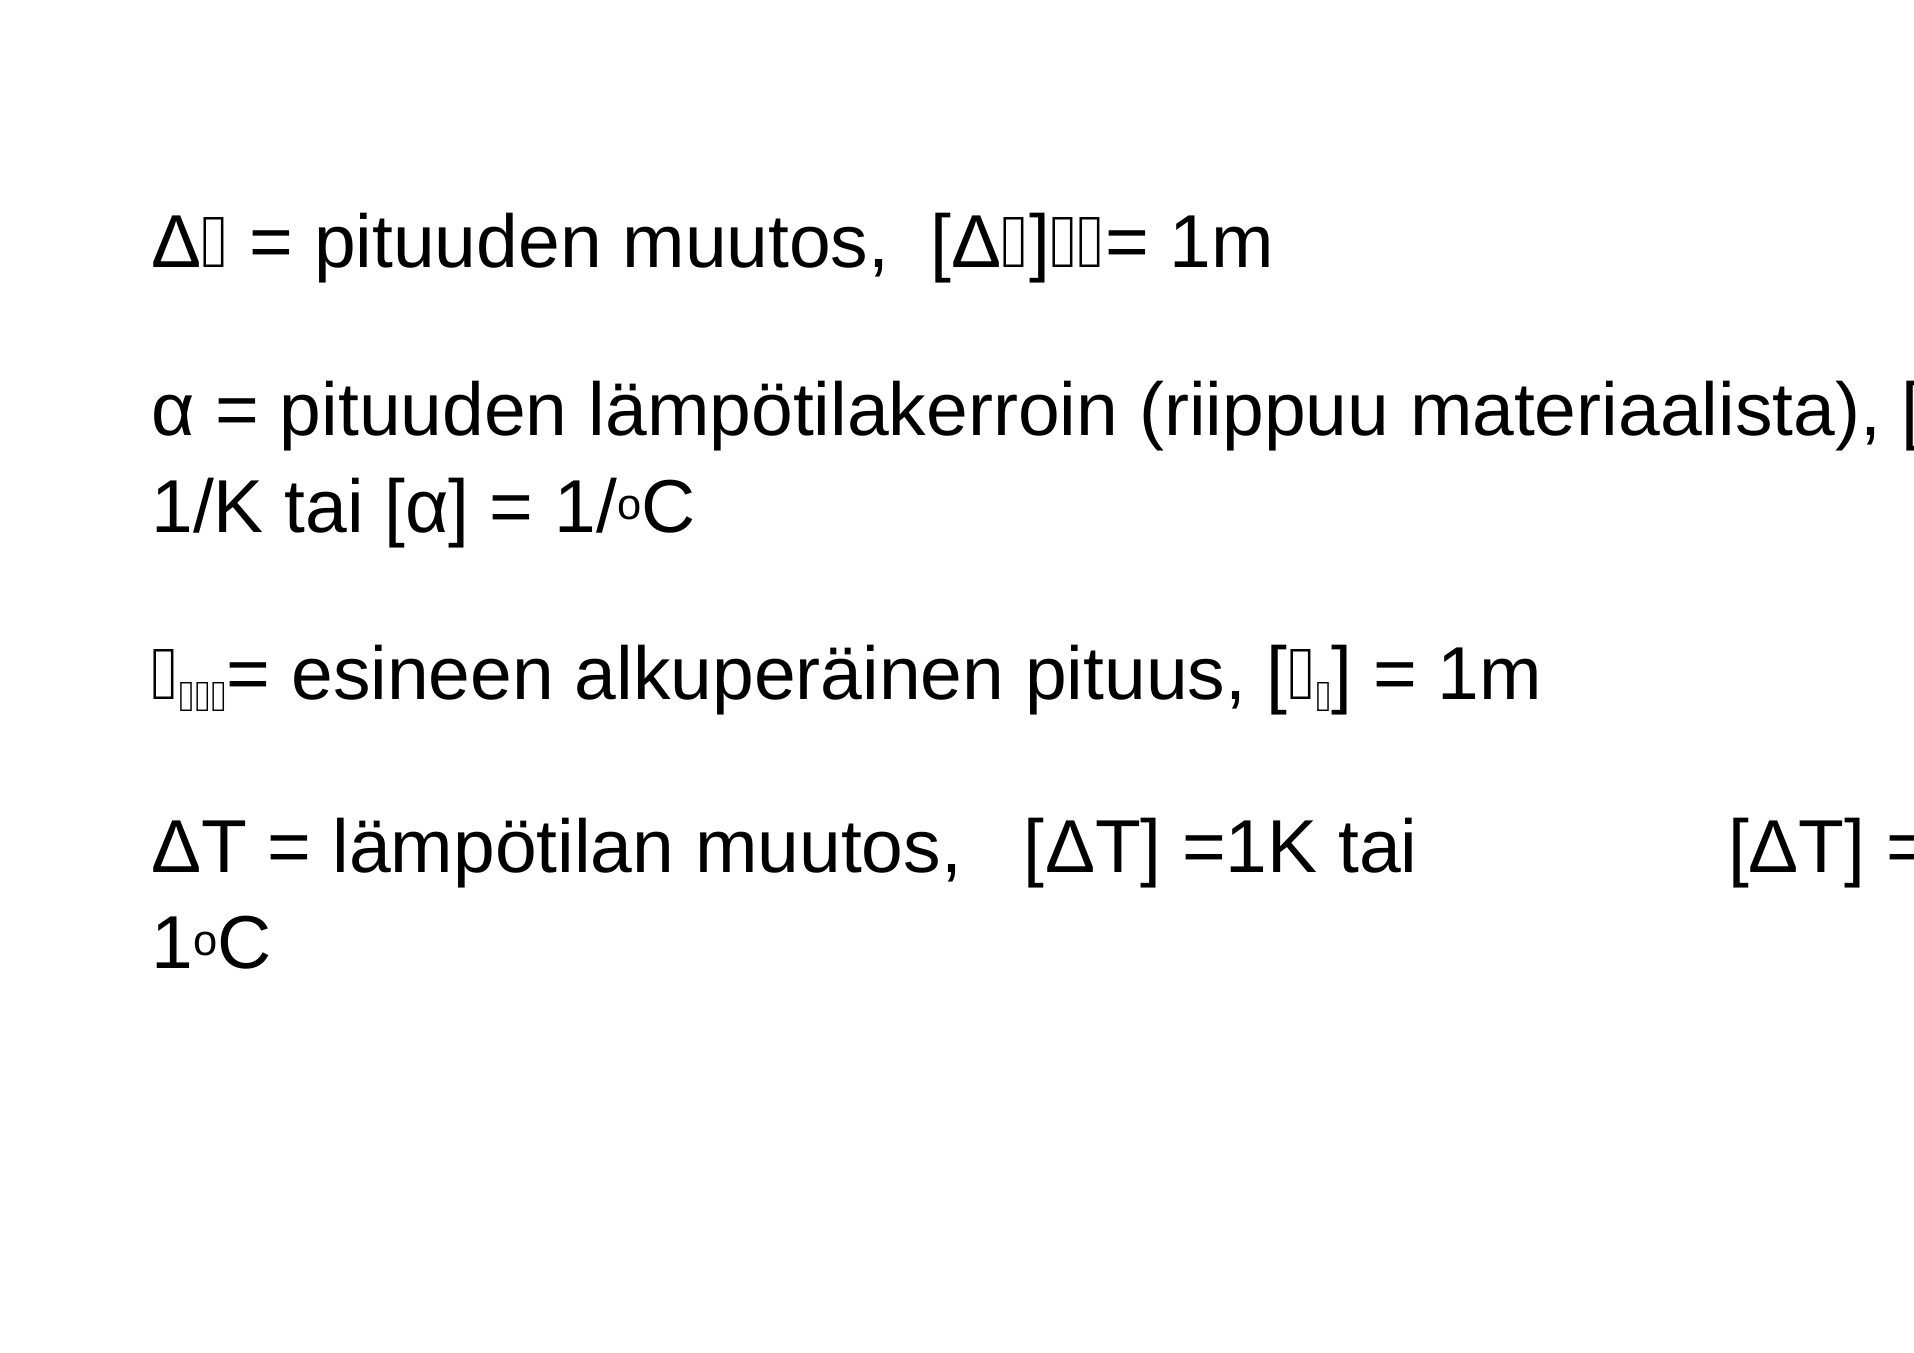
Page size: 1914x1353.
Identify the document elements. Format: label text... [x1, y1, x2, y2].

text_box Δ = pituuden muutos, [Δ]= 1m α = pituuden lämpötilakerroin (riippuu materiaalista), [α] = 1/K tai [α] = 1/oC = esineen alkuperäinen pituus, [] = 1m ΔT = lämpötilan muutos, [ΔT] =1K tai [ΔT] = 1oC [136, 193, 1914, 1217]
